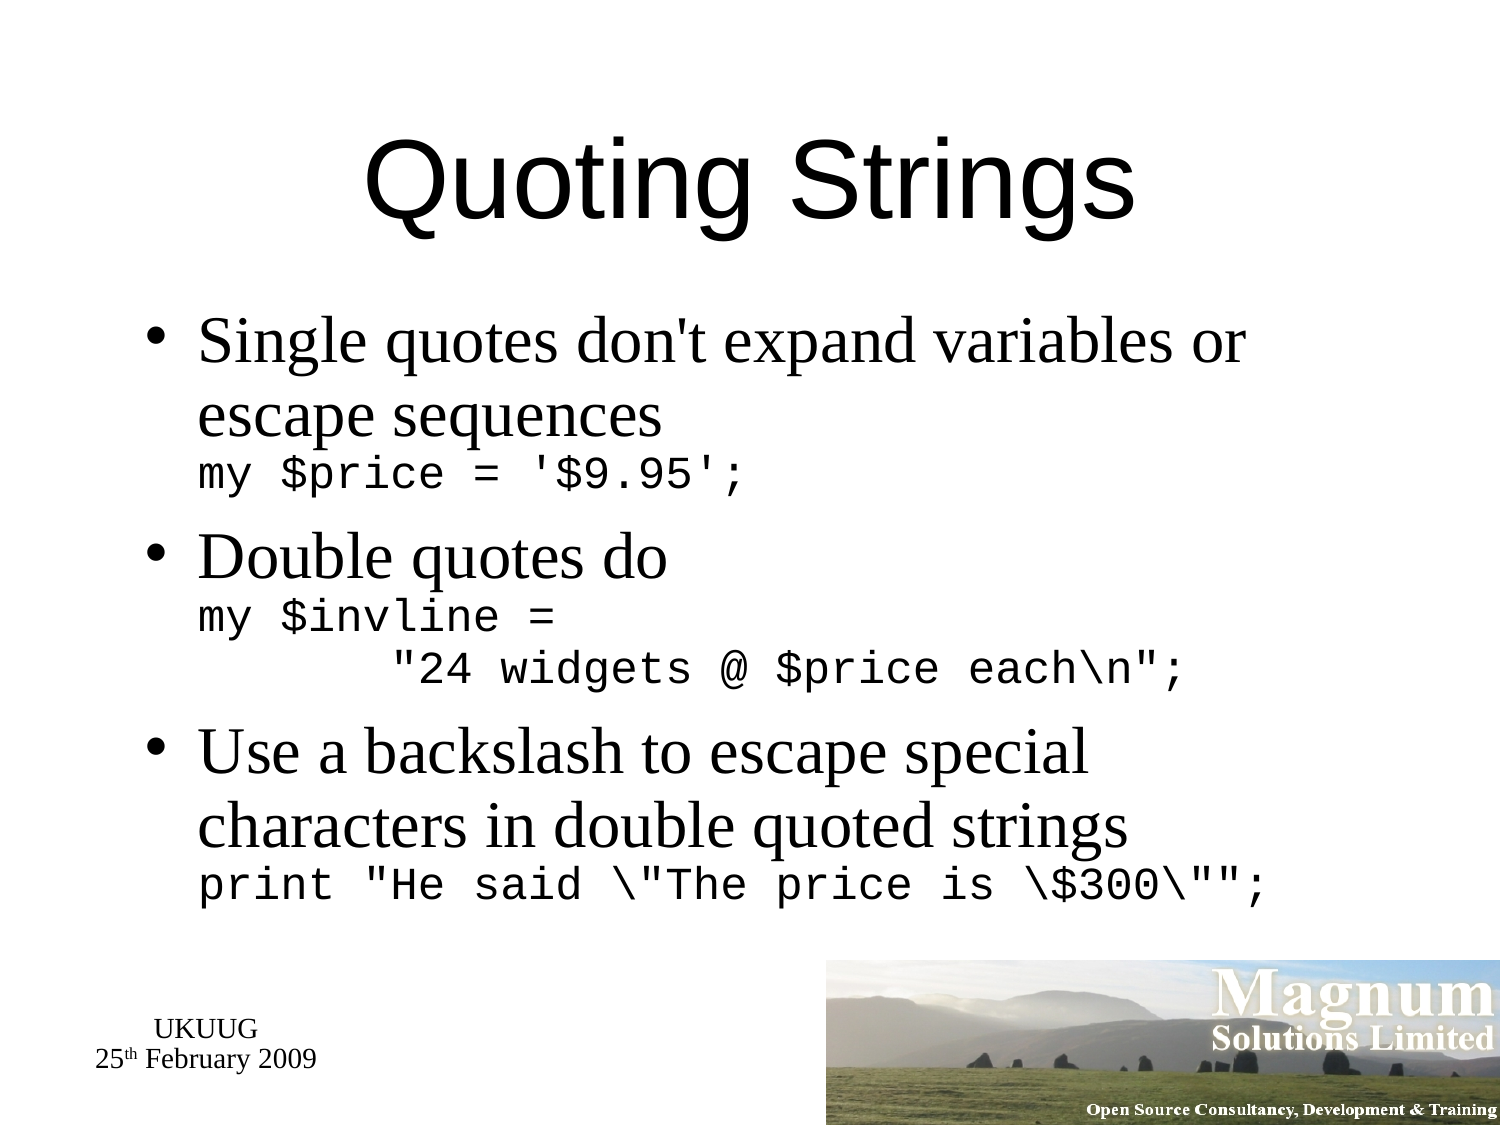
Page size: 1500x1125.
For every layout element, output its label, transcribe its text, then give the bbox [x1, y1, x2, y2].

picture [826, 960, 1500, 1125]
title Quoting Strings [112, 62, 1388, 250]
list Single quotes don't expand variables or escape sequences my $price = '$9.95'; Double quotes do my $invline = "24 widgets @ $price each\n"; Use a backslash to escape special characters in double quoted strings print "He said \"The price is \$300\""; [112, 295, 1388, 971]
